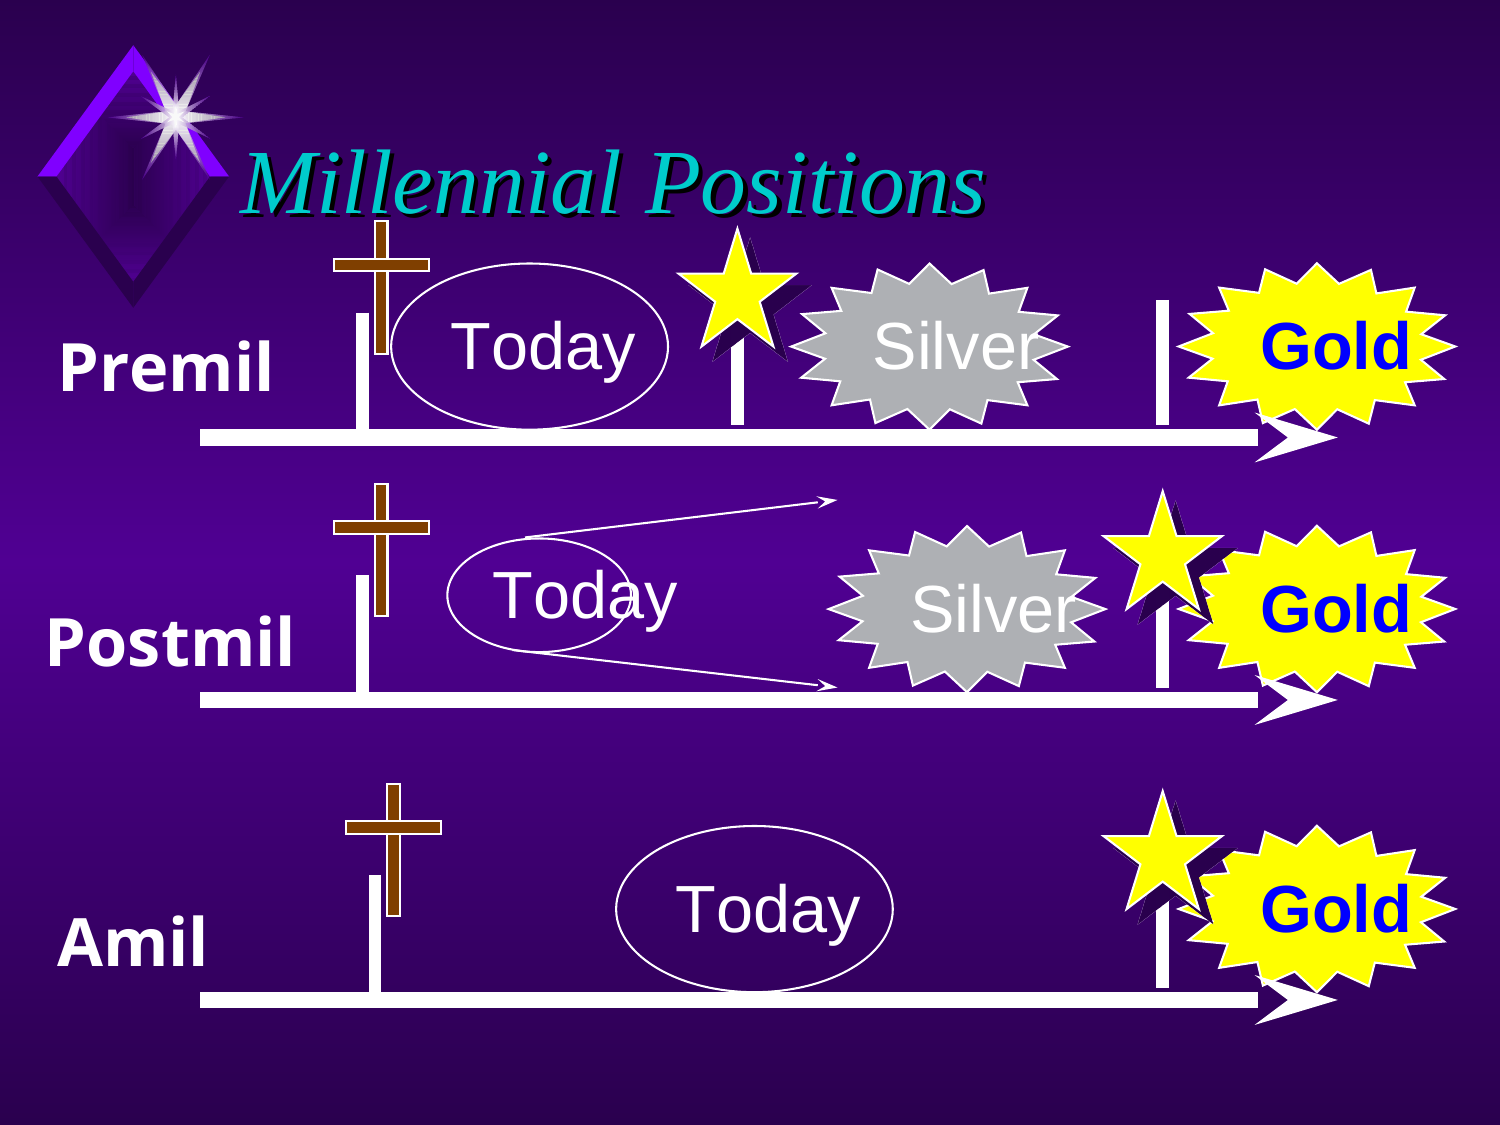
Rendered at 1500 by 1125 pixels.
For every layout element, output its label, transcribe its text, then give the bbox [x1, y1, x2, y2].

text_box Gold [1178, 263, 1456, 430]
text_box Premil [24, 312, 400, 419]
title Millennial Positions [224, 78, 1388, 288]
text_box Silver [828, 526, 1106, 693]
text_box Amil [24, 887, 400, 994]
text_box Today [400, 263, 669, 429]
text_box Gold [1178, 825, 1456, 993]
text_box [346, 783, 442, 887]
text_box Gold [1178, 525, 1456, 693]
text_box [1103, 791, 1222, 910]
text_box Today [616, 601, 631, 614]
text_box Postmil [12, 587, 388, 694]
text_box [333, 483, 429, 587]
text_box [678, 228, 797, 347]
text_box [333, 221, 429, 312]
text_box Today [447, 538, 632, 652]
text_box Today [616, 826, 893, 992]
text_box [1103, 491, 1222, 610]
text_box Silver [791, 263, 1068, 430]
